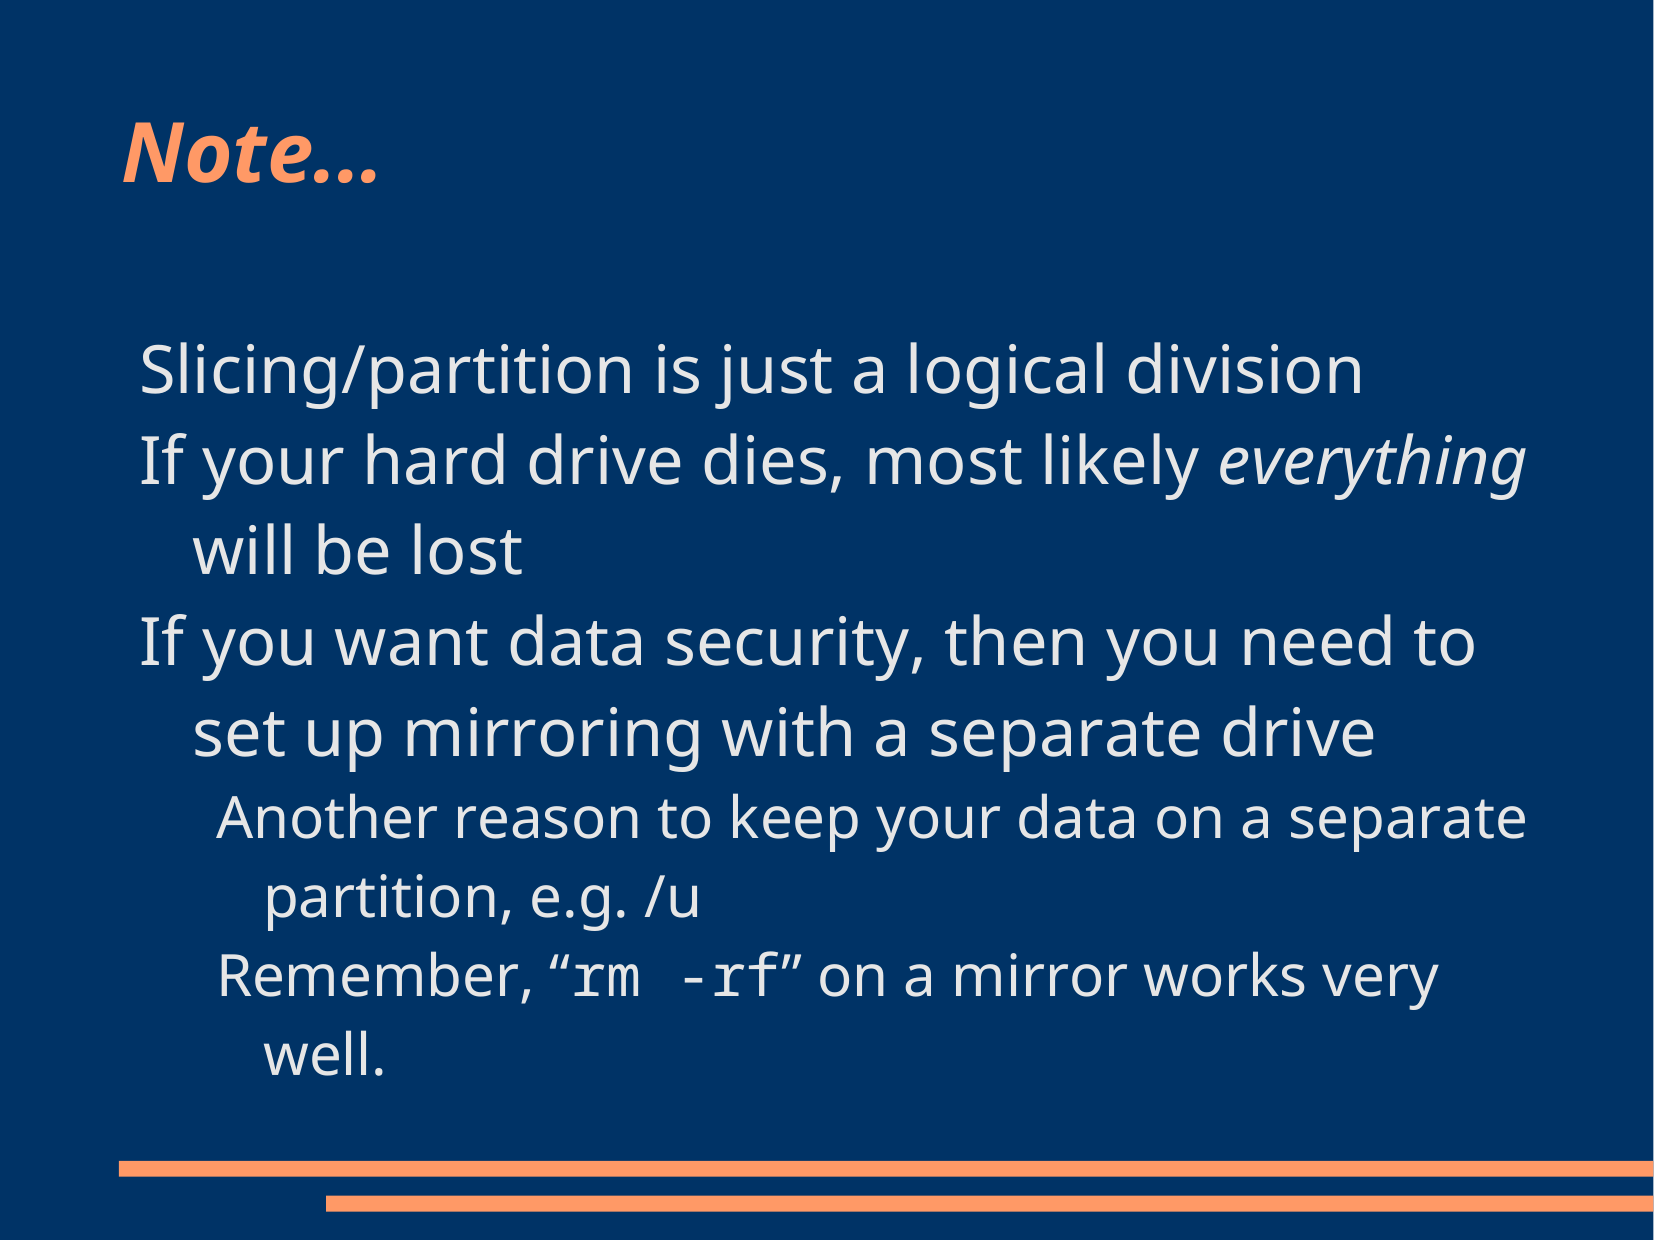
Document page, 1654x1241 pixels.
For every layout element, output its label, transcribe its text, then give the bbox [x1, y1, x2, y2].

title Note... [121, 46, 1534, 254]
list Slicing/partition is just a logical division If your hard drive dies, most likely everything will be lost If you want data security, then you need to set up mirroring with a separate drive Another reason to keep your data on a separate partition, e.g. /u Remember, “rm -rf” on a mirror works very well. [121, 322, 1561, 1132]
